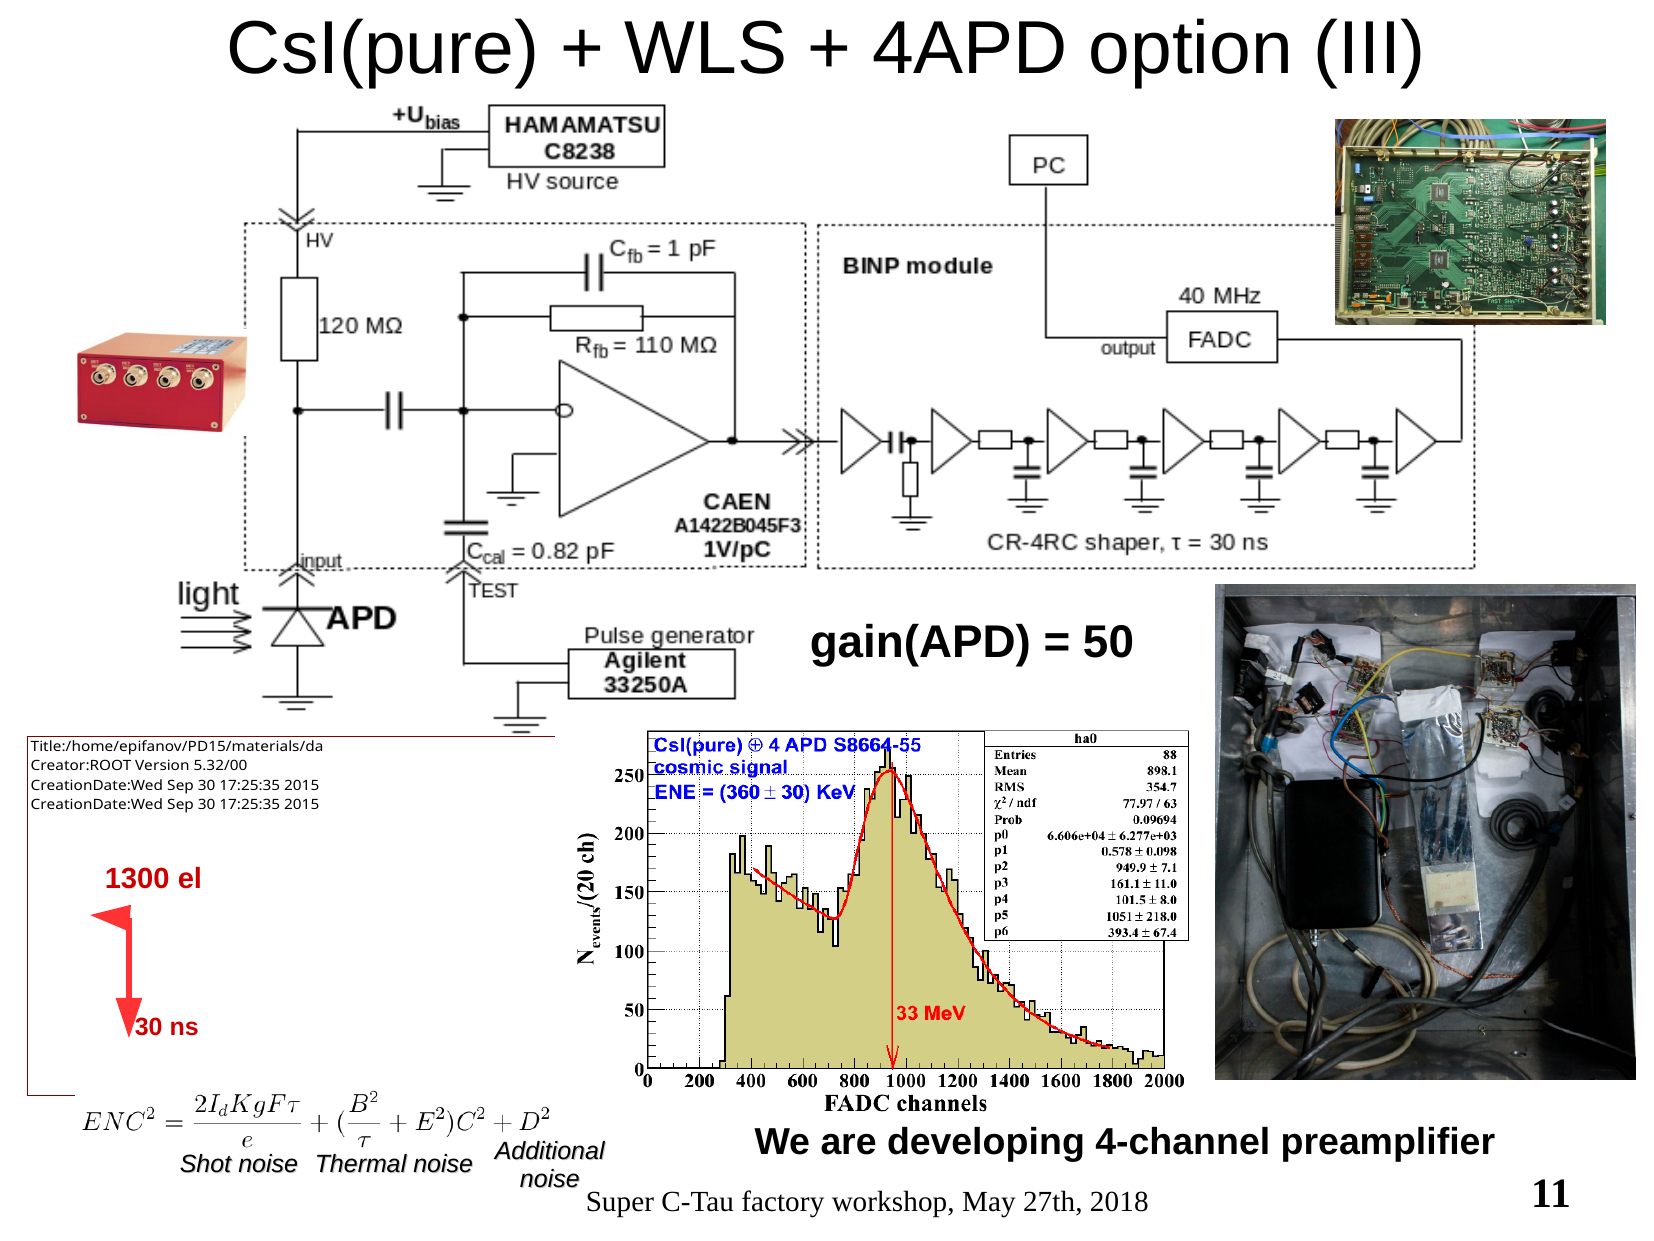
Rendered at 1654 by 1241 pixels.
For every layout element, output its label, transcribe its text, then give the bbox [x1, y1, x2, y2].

picture [25, 90, 1636, 1156]
text_box Additional noise [480, 1129, 620, 1201]
text_box 30 ns [120, 1005, 214, 1048]
text_box We are developing 4-channel preamplifier [739, 1113, 1561, 1171]
text_box Thermal noise [300, 1142, 480, 1186]
title CsI(pure) + WLS + 4APD option (III) [82, 5, 1571, 90]
text_box Shot noise [165, 1142, 300, 1186]
text_box 1300 el [90, 855, 218, 903]
text_box gain(APD) = 50 [795, 608, 1150, 676]
